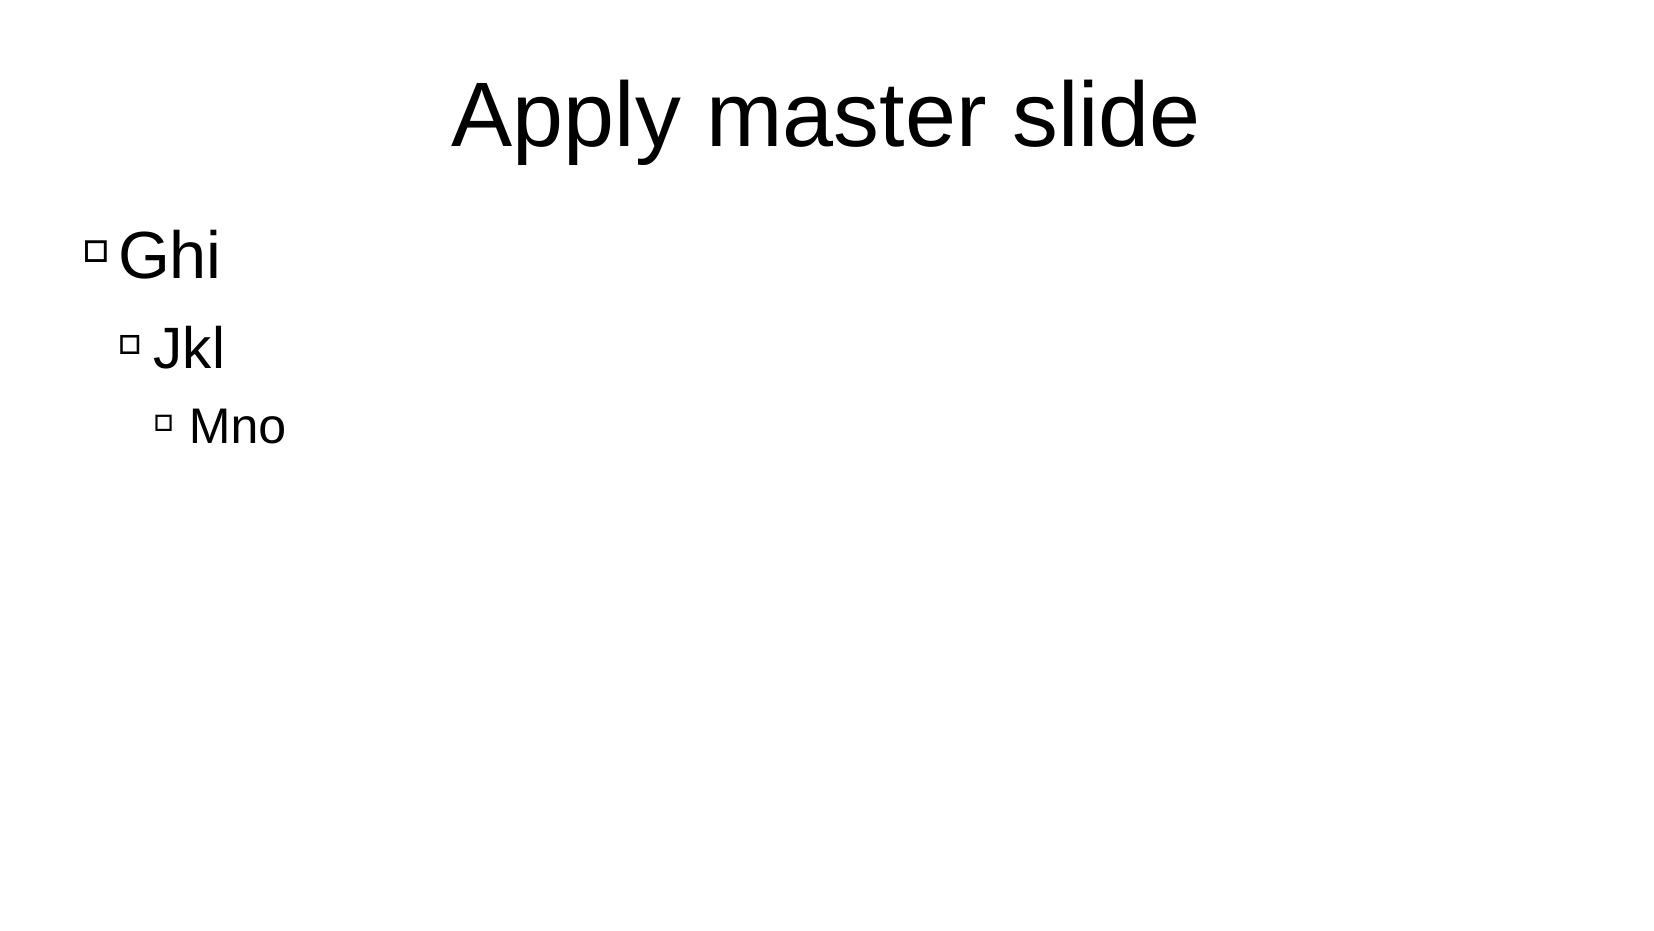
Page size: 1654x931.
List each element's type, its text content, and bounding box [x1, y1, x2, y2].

list Ghi Jkl Mno [82, 217, 1571, 758]
title Apply master slide [82, 37, 1571, 193]
